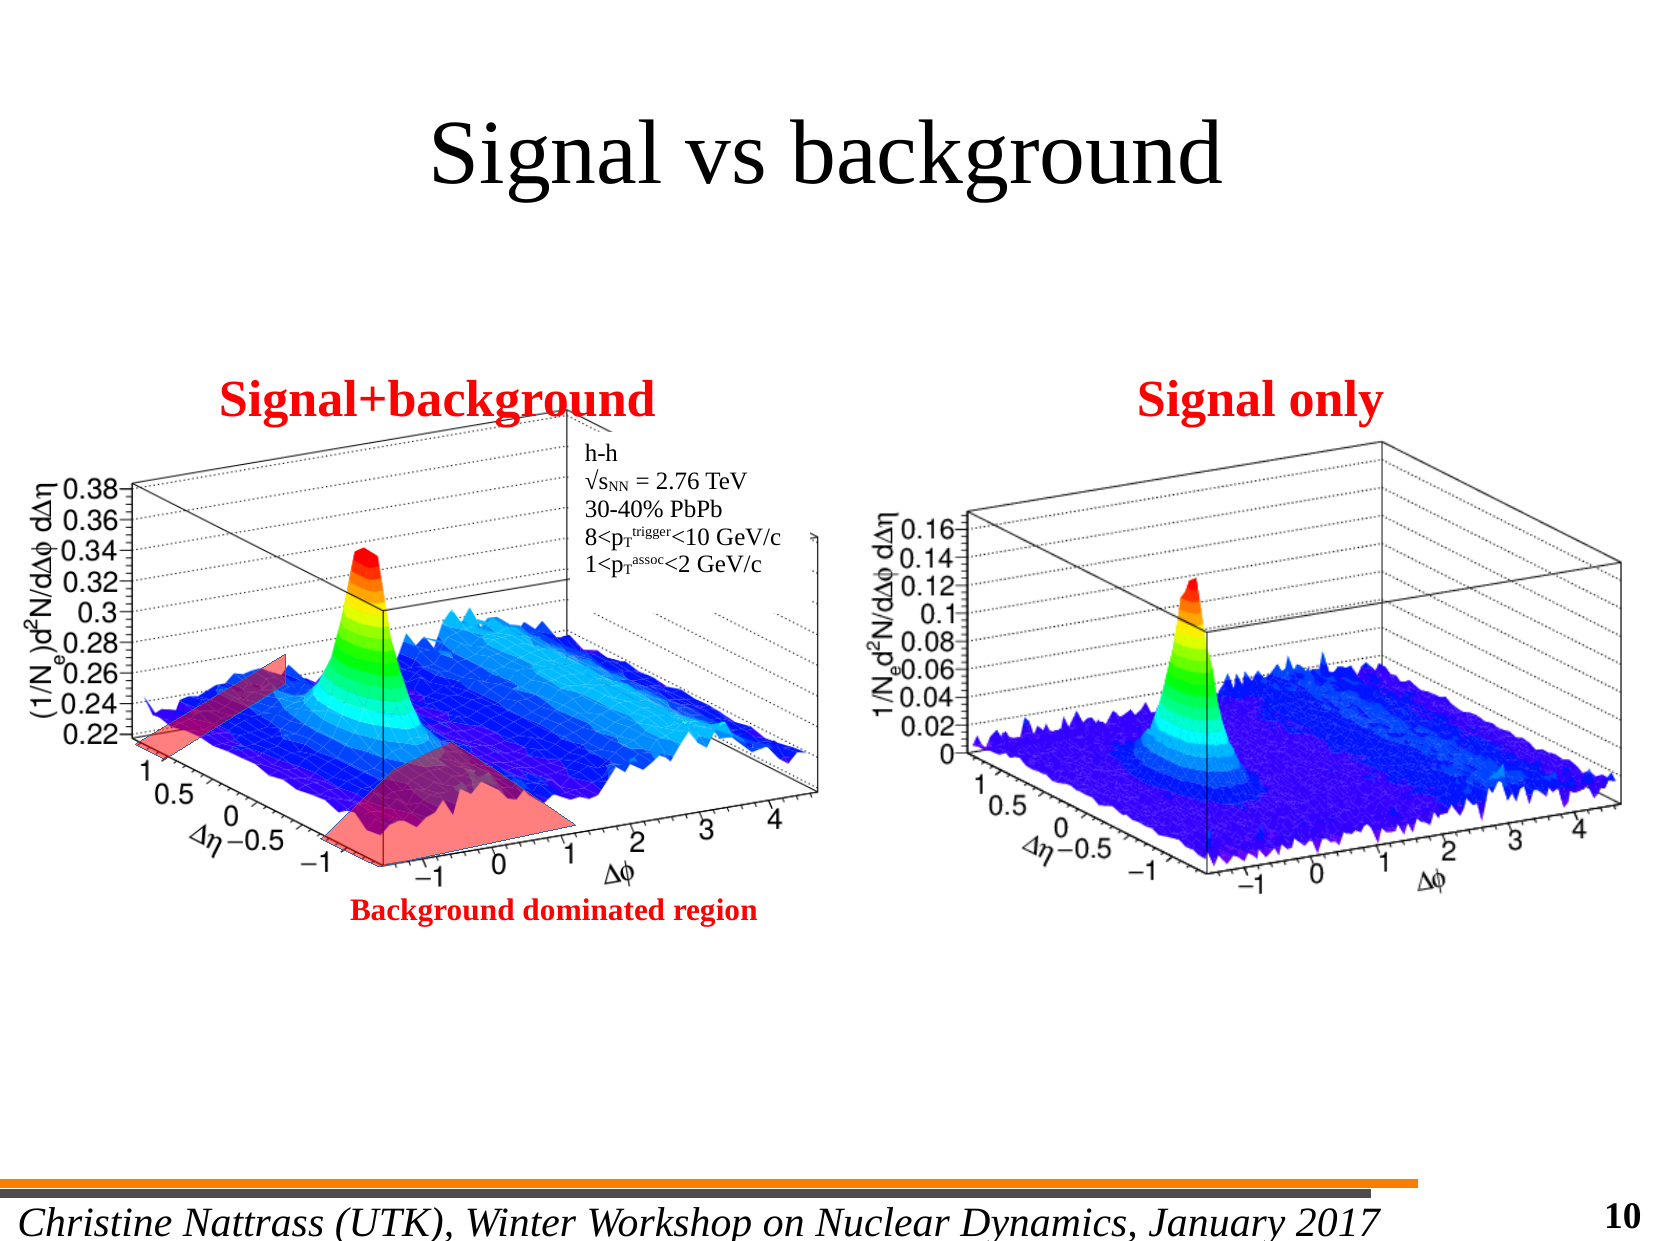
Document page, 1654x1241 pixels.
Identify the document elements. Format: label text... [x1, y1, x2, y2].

text_box Signal+background [204, 362, 700, 436]
title Signal vs background [82, 49, 1571, 257]
text_box [320, 741, 576, 867]
text_box Background dominated region [320, 885, 495, 958]
text_box Signal only [1013, 362, 1509, 436]
text_box h-h √sNN = 2.76 TeV 30-40% PbPb 8<pTtrigger<10 GeV/c 1<pTassoc<2 GeV/c [570, 432, 811, 614]
text_box [135, 654, 286, 760]
picture [8, 399, 1654, 1231]
